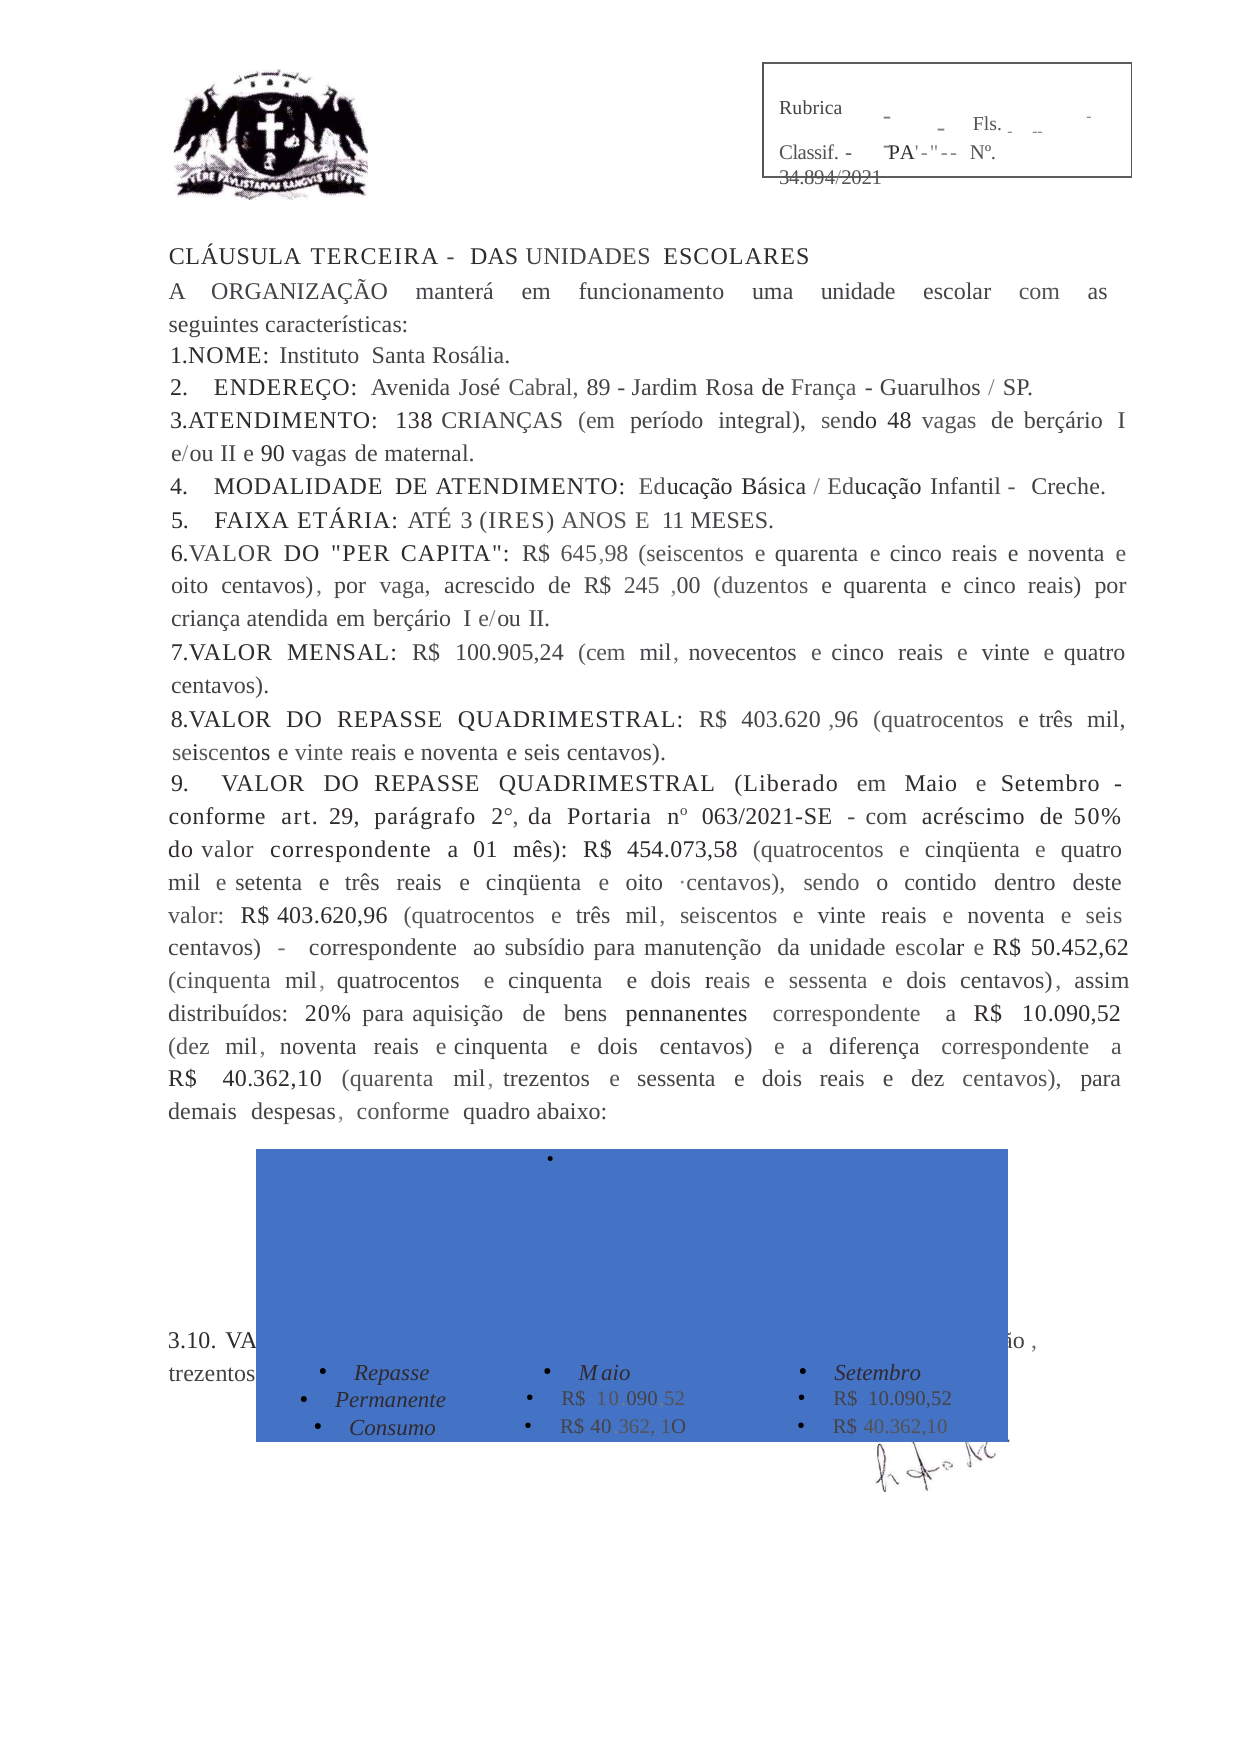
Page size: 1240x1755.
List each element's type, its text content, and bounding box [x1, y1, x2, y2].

text_box [874, 1438, 1010, 1492]
table_cell R$ 10.090,52 [462, 1387, 712, 1415]
text_box CLÁUSULA TERCEIRA - DAS UNIDADES ESCOLARES A ORGANIZAÇÃO manterá em funcionamento uma unidade escolar com as seguintes características: NOME: Instituto Santa Rosália. ENDEREÇO: Avenida José Cabral, 89 - Jardim Rosa de França - Guarulhos / SP. ATENDIMENTO: 138 CRIANÇAS (em período integral), sendo 48 vagas de berçário I e/ou II e 90 vagas de maternal. MODALIDADE DE ATENDIMENTO: Educação Básica / Educação Infantil - Creche. FAIXA ETÁRIA: ATÉ 3 (IRES) ANOS E 11 MESES. VALOR DO "PER CAPITA": R$ 645,98 (seiscentos e quarenta e cinco reais e noventa e oito centavos), por vaga, acrescido de R$ 245 ,00 (duzentos e quarenta e cinco reais) por criança atendida em berçário I e/ou II. VALOR MENSAL: R$ 100.905,24 (cem mil, novecentos e cinco reais e vinte e quatro centavos). VALOR DO REPASSE QUADRIMESTRAL: R$ 403.620 ,96 (quatrocentos e três mil, seiscentos e vinte reais e noventa e seis centavos). VALOR DO REPASSE QUADRIMESTRAL (Liberado em Maio e Setembro - conforme art. 29, parágrafo 2°, da Portaria nº 063/2021-SE - com acréscimo de 50% do valor correspondente a 01 mês): R$ 454.073,58 (quatrocentos e cinqüenta e quatro mil e setenta e três reais e cinqüenta e oito ·centavos), sendo o contido dentro deste valor: R$ 403.620,96 (quatrocentos e três mil, seiscentos e vinte reais e noventa e seis centavos) - correspondente ao subsídio para manutenção da unidade escolar e R$ 50.452,62 (cinquenta mil, quatrocentos e cinquenta e dois reais e sessenta e dois centavos), assim distribuídos: 20% para aquisição de bens pennanentes correspondente a R$ 10.090,52 (dez mil, noventa reais e cinquenta e dois centavos) e a diferença correspondente a R$ 40.362,10 (quarenta mil, trezentos e sessenta e dois reais e dez centavos), para demais despesas, conforme quadro abaixo: [166, 240, 1132, 1126]
table_cell [560, 1210, 1008, 1300]
table_header [560, 1149, 1008, 1210]
table_cell Permanente [256, 1387, 462, 1415]
table_cell [462, 1300, 1008, 1360]
text_box - Fls. - -- [933, 94, 1060, 125]
table_header .... [545, 1149, 560, 1300]
text_box 3.10. VALOR DO TERMO DE COLABORAÇÃO: R$ 1.311.768,12 (um milhão , trezentos e onze mil, setecentos e sessenta e oito reais e doze centavos). [166, 1321, 256, 1382]
text_box Rubrica [779, 94, 844, 115]
table_cell Maio [462, 1360, 712, 1387]
table_cell Setembro [712, 1360, 1008, 1387]
text_box Classif. - PA'-"-- Nº. 34.894/2021 [779, 138, 1093, 160]
text_box [174, 70, 368, 200]
table_header [256, 1149, 545, 1210]
table_cell [462, 1210, 545, 1300]
table_cell R$ 40.362,10 [712, 1415, 1008, 1442]
table_cell [256, 1210, 462, 1360]
table_cell Consumo [256, 1415, 462, 1442]
table_cell Repasse [256, 1360, 462, 1387]
text_box - [1086, 105, 1103, 122]
text_box 3.10. VALOR DO TERMO DE COLABORAÇÃO: R$ 1.311.768,12 (um milhão , trezentos e onze mil, setecentos e sessenta e oito reais e doze centavos). [1008, 1321, 1126, 1382]
table_cell R$ 10.090,52 [712, 1387, 1008, 1415]
text_box -- [880, 100, 916, 125]
table_cell R$ 40.362, 1O [462, 1415, 712, 1442]
